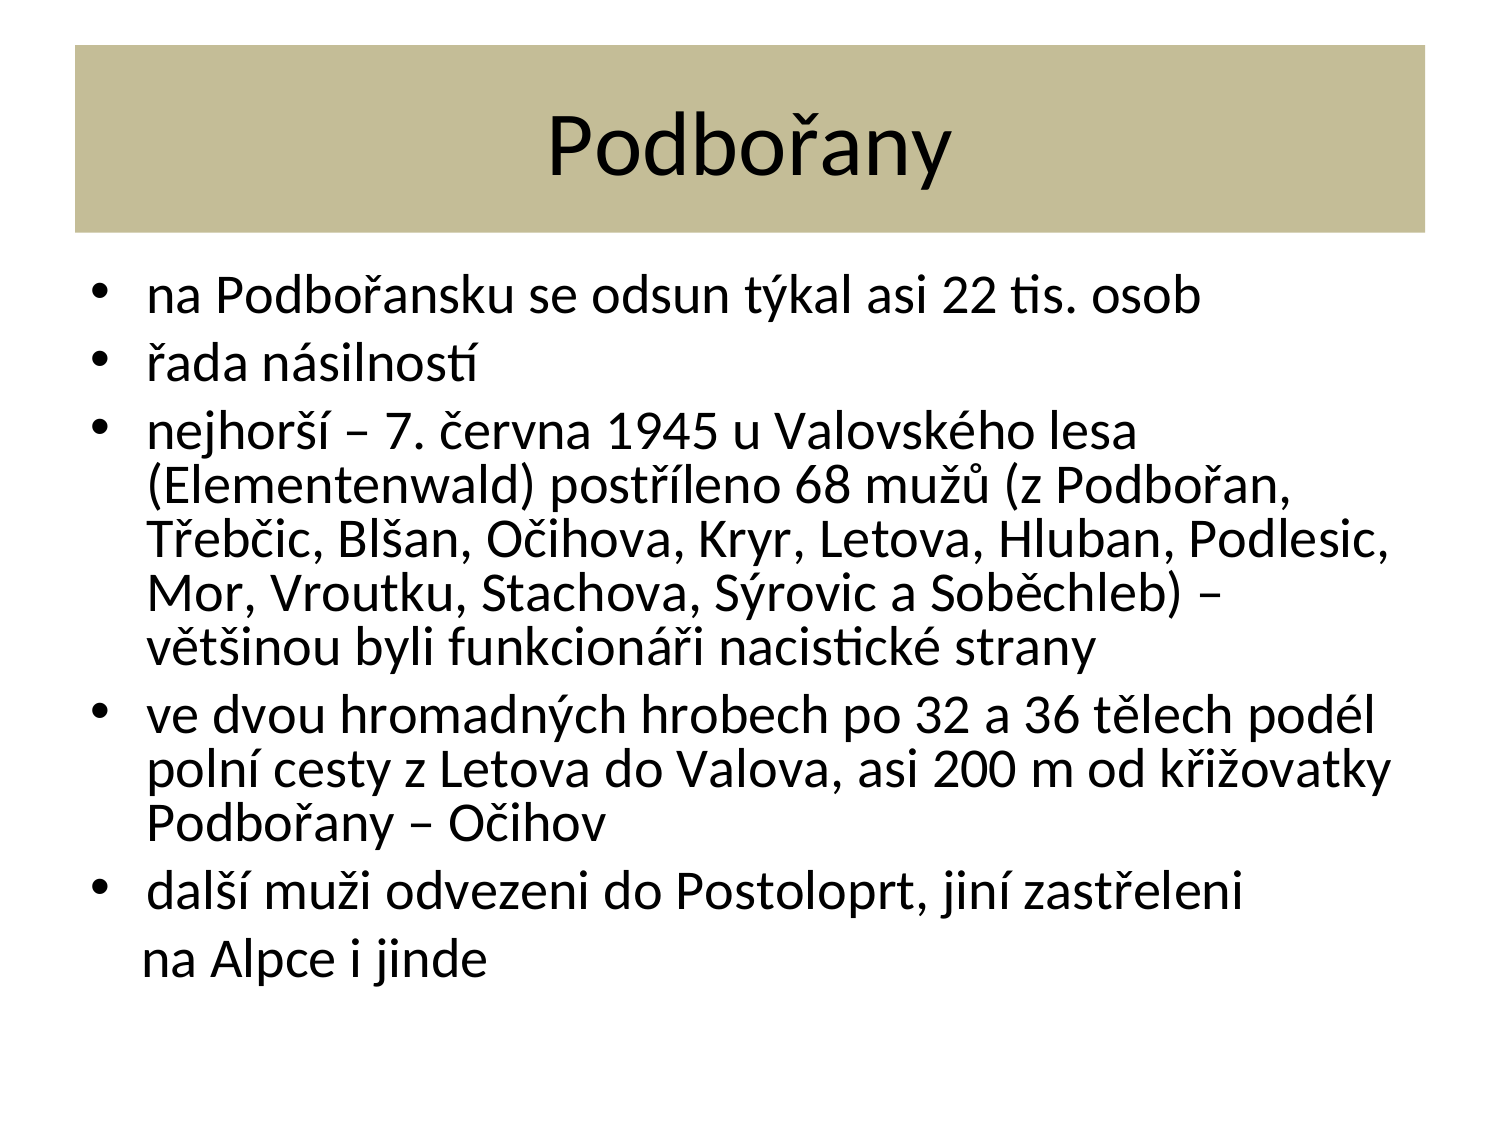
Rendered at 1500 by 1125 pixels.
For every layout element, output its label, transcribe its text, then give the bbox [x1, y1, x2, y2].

list na Podbořansku se odsun týkal asi 22 tis. osob řada násilností nejhorší – 7. června 1945 u Valovského lesa (Elementenwald) postříleno 68 mužů (z Podbořan, Třebčic, Blšan, Očihova, Kryr, Letova, Hluban, Podlesic, Mor, Vroutku, Stachova, Sýrovic a Soběchleb) – většinou byli funkcionáři nacistické strany ve dvou hromadných hrobech po 32 a 36 tělech podél polní cesty z Letova do Valova, asi 200 m od křižovatky Podbořany – Očihov další muži odvezeni do Postoloprt, jiní zastřeleni na Alpce i jinde [75, 262, 1426, 1006]
title Podbořany [75, 45, 1426, 233]
